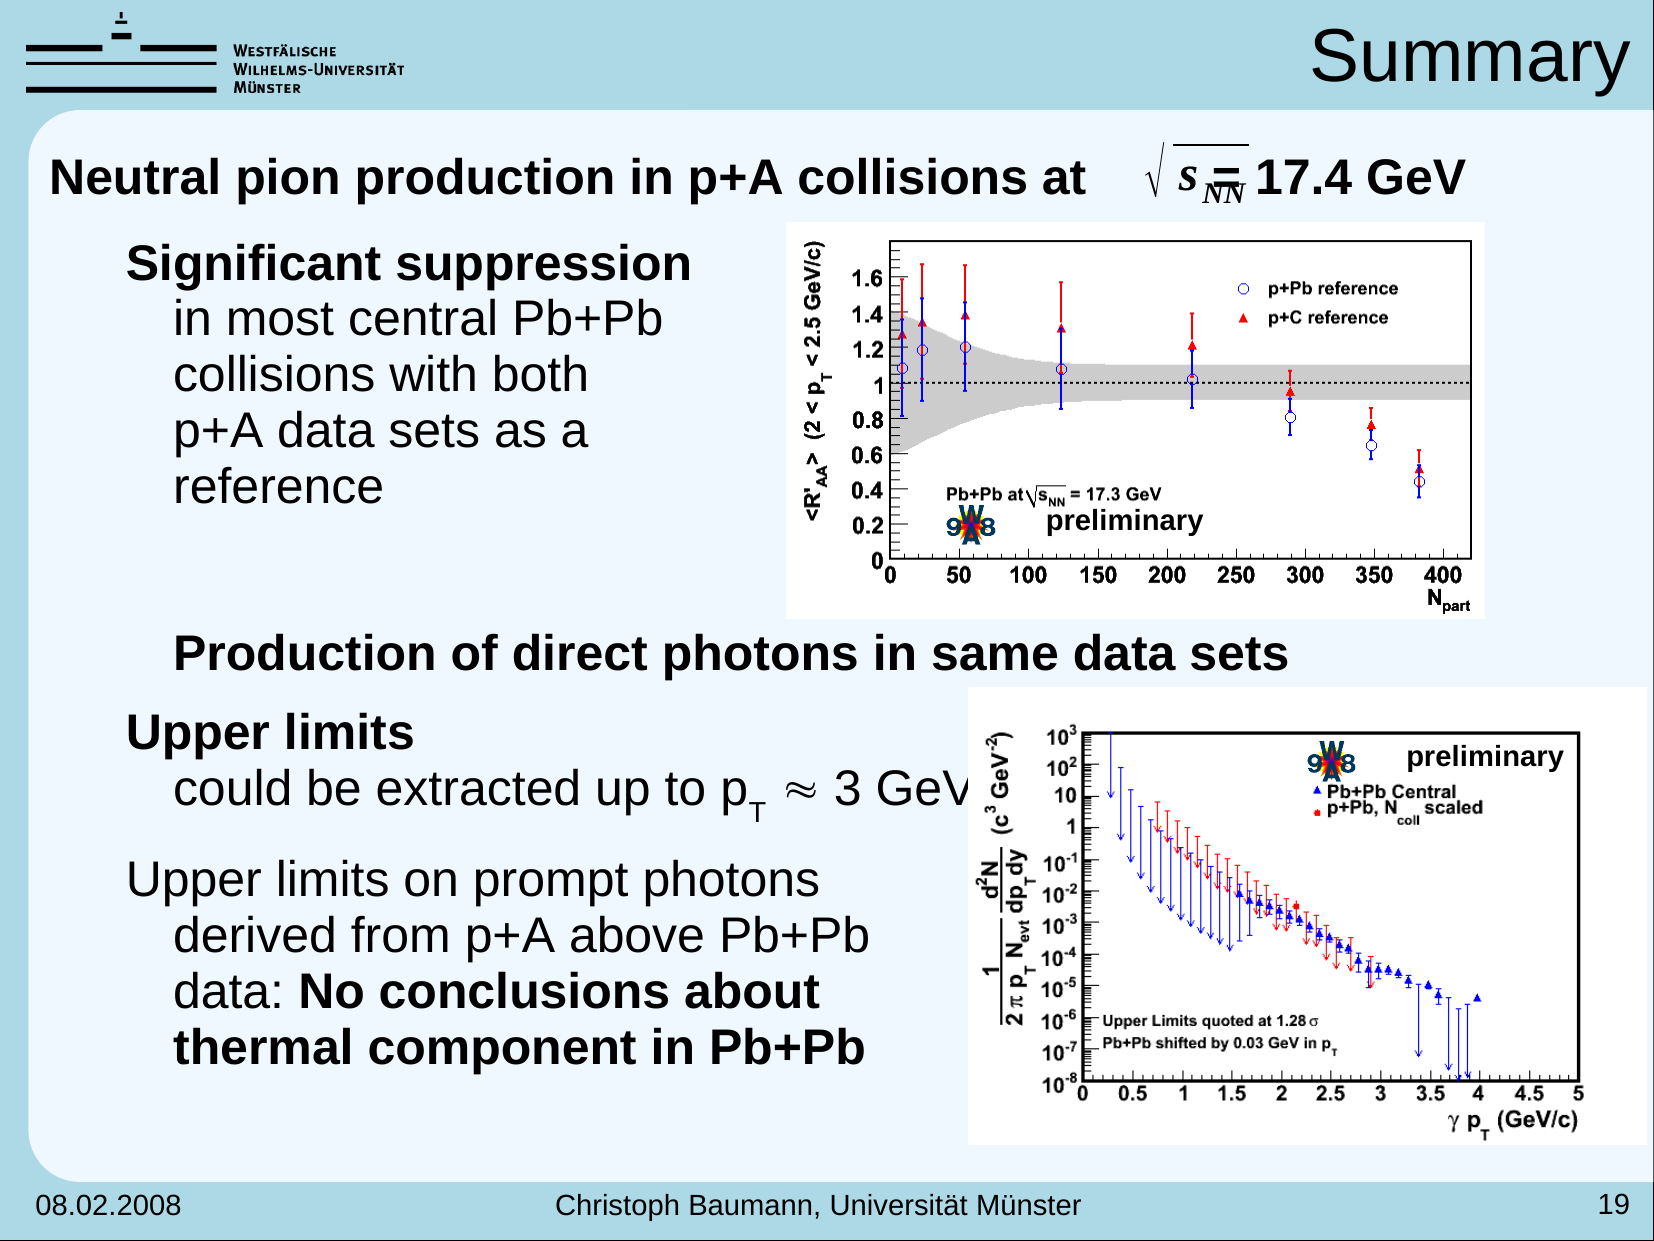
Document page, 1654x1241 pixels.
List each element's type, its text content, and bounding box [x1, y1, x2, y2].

picture [26, 12, 404, 93]
title Summary [435, 12, 1631, 98]
text_box preliminary [1383, 732, 1580, 781]
picture [786, 222, 1485, 619]
list Neutral pion production in p+A collisions at = 17.4 GeV Significant suppression in most central Pb+Pb collisions with both p+A data sets as a reference Production of direct photons in same data sets Upper limits could be extracted up to pT  3 GeV Upper limits on prompt photons derived from p+A above Pb+Pb data: No conclusions about thermal component in Pb+Pb [31, 149, 1594, 1094]
picture [968, 687, 1647, 1145]
text_box preliminary [1022, 496, 1219, 545]
chart [1138, 140, 1252, 210]
